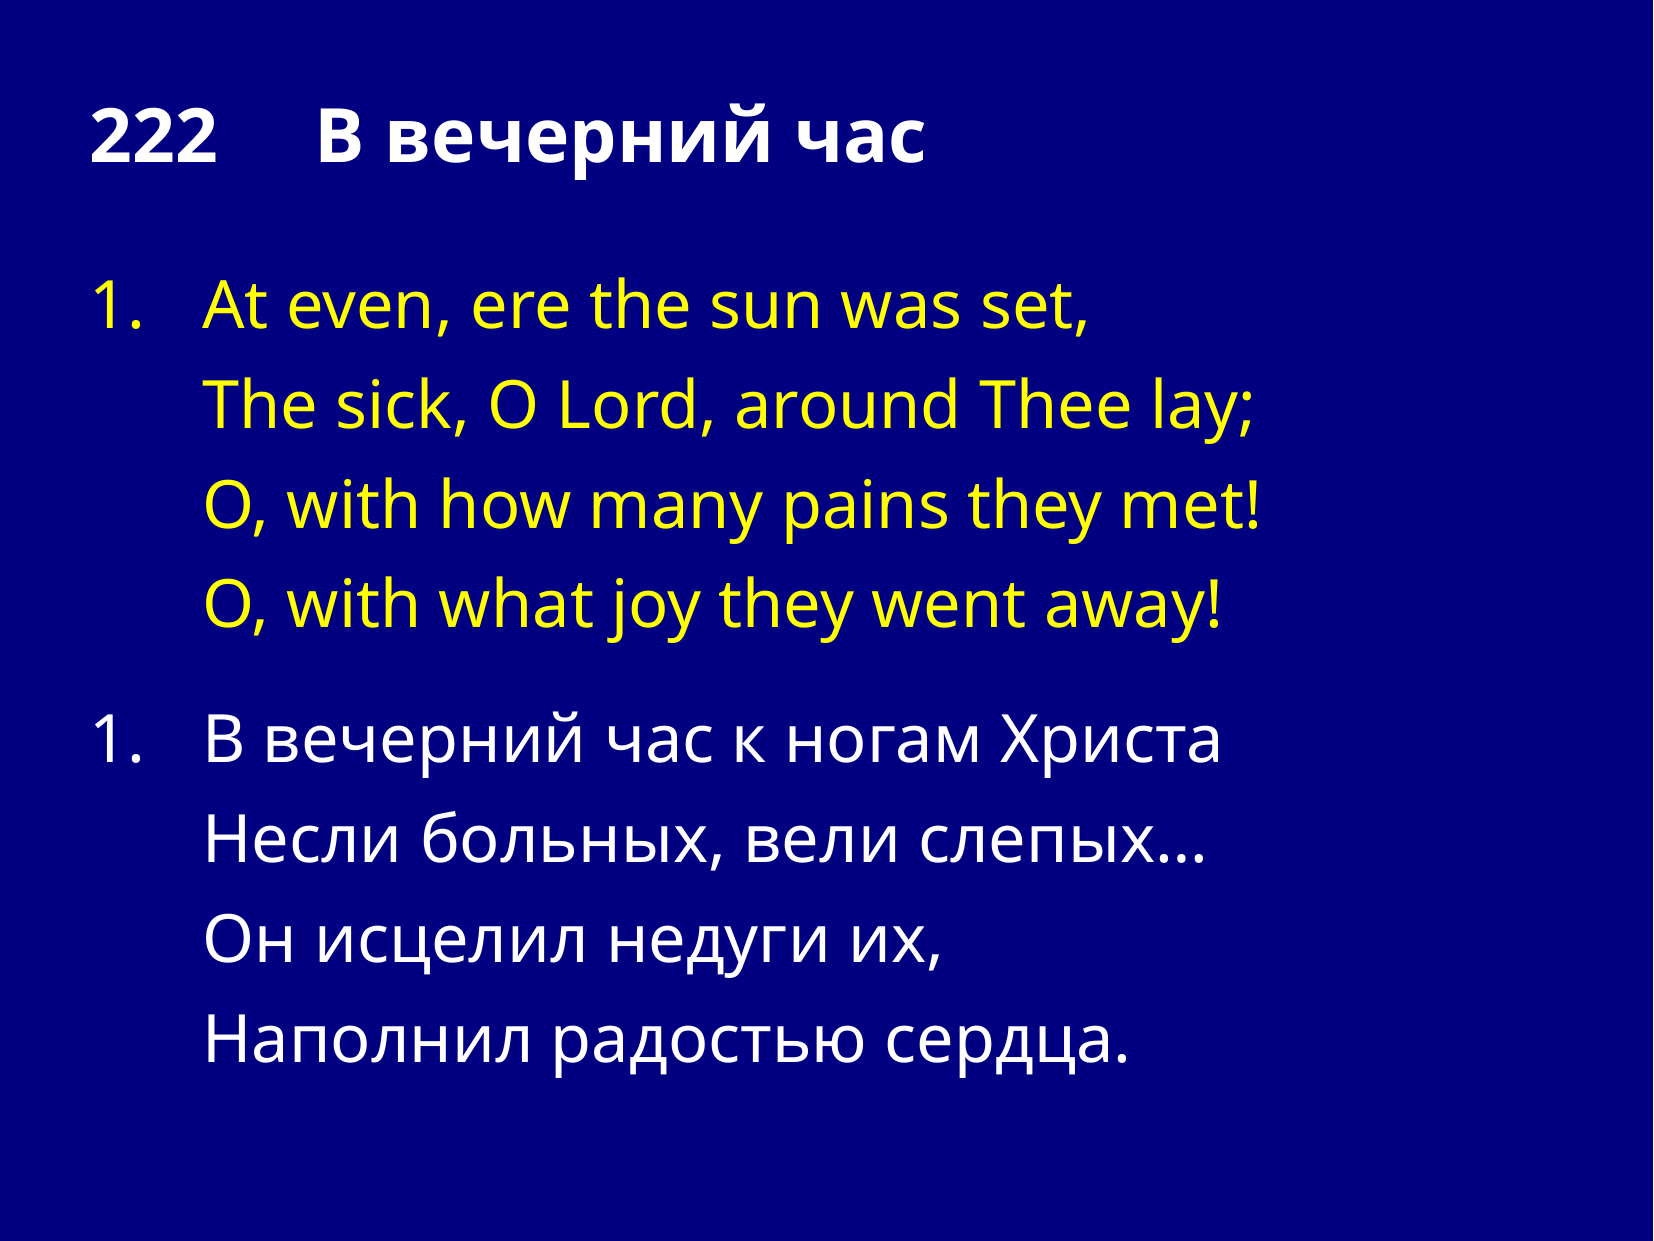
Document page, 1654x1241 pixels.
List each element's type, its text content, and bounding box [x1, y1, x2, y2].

text_box 1. At even, ere the sun was set, The sick, O Lord, around Thee lay; O, with how many pains they met! O, with what joy they went away! [75, 188, 1576, 638]
text_box 1. В вечерний час к ногам Христа Несли больных, вели слепых… Он исцелил недуги их, Наполнил радостью сердца. [75, 675, 1576, 1163]
text_box 222 В вечерний час [75, 75, 1576, 188]
